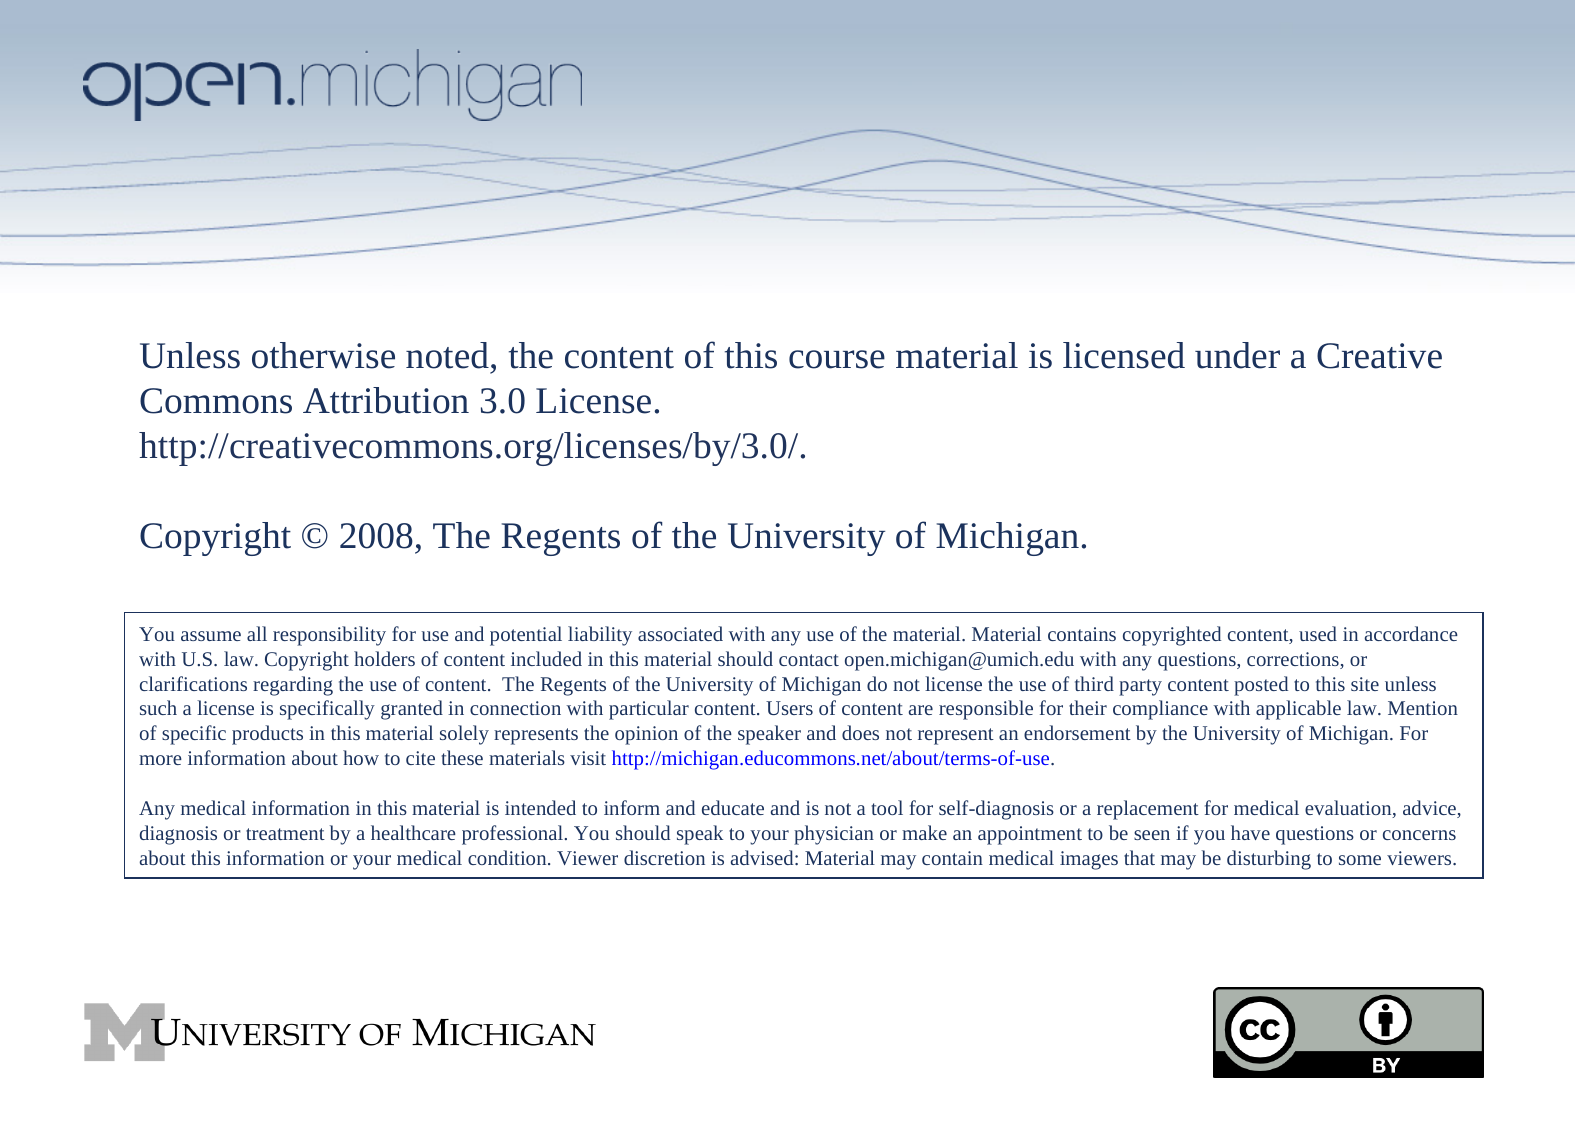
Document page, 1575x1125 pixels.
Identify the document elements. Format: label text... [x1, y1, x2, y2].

picture [83, 1002, 596, 1062]
text_box Unless otherwise noted, the content of this course material is licensed under a Creative Commons Attribution 3.0 License. http://creativecommons.org/licenses/by/3.0/. Copyright © 2008, The Regents of the University of Michigan. [124, 323, 1484, 565]
picture [1213, 987, 1484, 1078]
picture [0, 0, 1575, 293]
text_box You assume all responsibility for use and potential liability associated with any use of the material. Material contains copyrighted content, used in accordance with U.S. law. Copyright holders of content included in this material should contact open.michigan@umich.edu with any questions, corrections, or clarifications regarding the use of content. The Regents of the University of Michigan do not license the use of third party content posted to this site unless such a license is specifically granted in connection with particular content. Users of content are responsible for their compliance with applicable law. Mention of specific products in this material solely represents the opinion of the speaker and does not represent an endorsement by the University of Michigan. For more information about how to cite these materials visit http://michigan.educommons.net/about/terms-of-use. Any medical information in this material is intended to inform and educate and is not a tool for self-diagnosis or a replacement for medical evaluation, advice, diagnosis or treatment by a healthcare professional. You should speak to your physician or make an appointment to be seen if you have questions or concerns about this information or your medical condition. Viewer discretion is advised: Material may contain medical images that may be disturbing to some viewers. [124, 612, 1484, 878]
